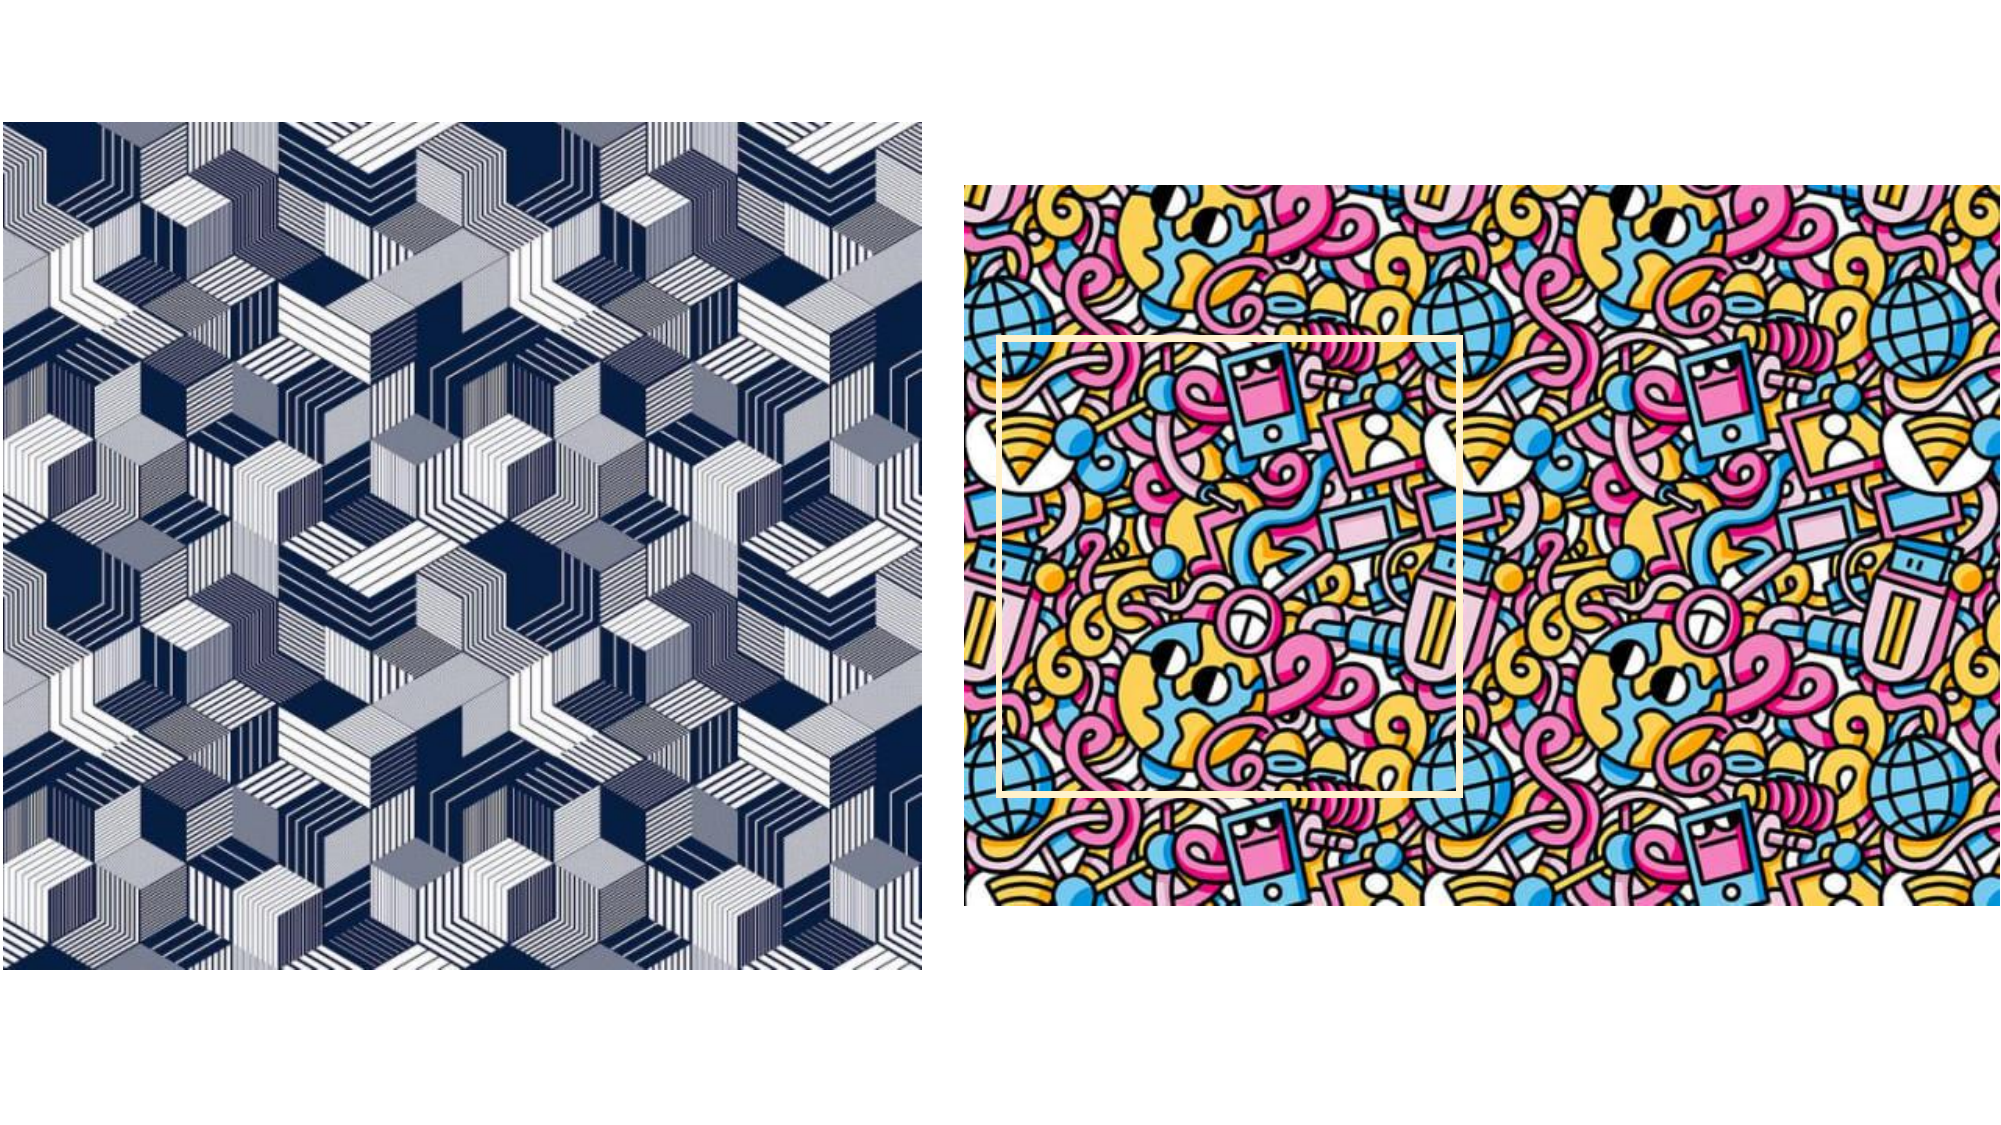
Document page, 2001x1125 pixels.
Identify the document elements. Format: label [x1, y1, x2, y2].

picture [964, 185, 2000, 906]
picture [3, 122, 922, 970]
